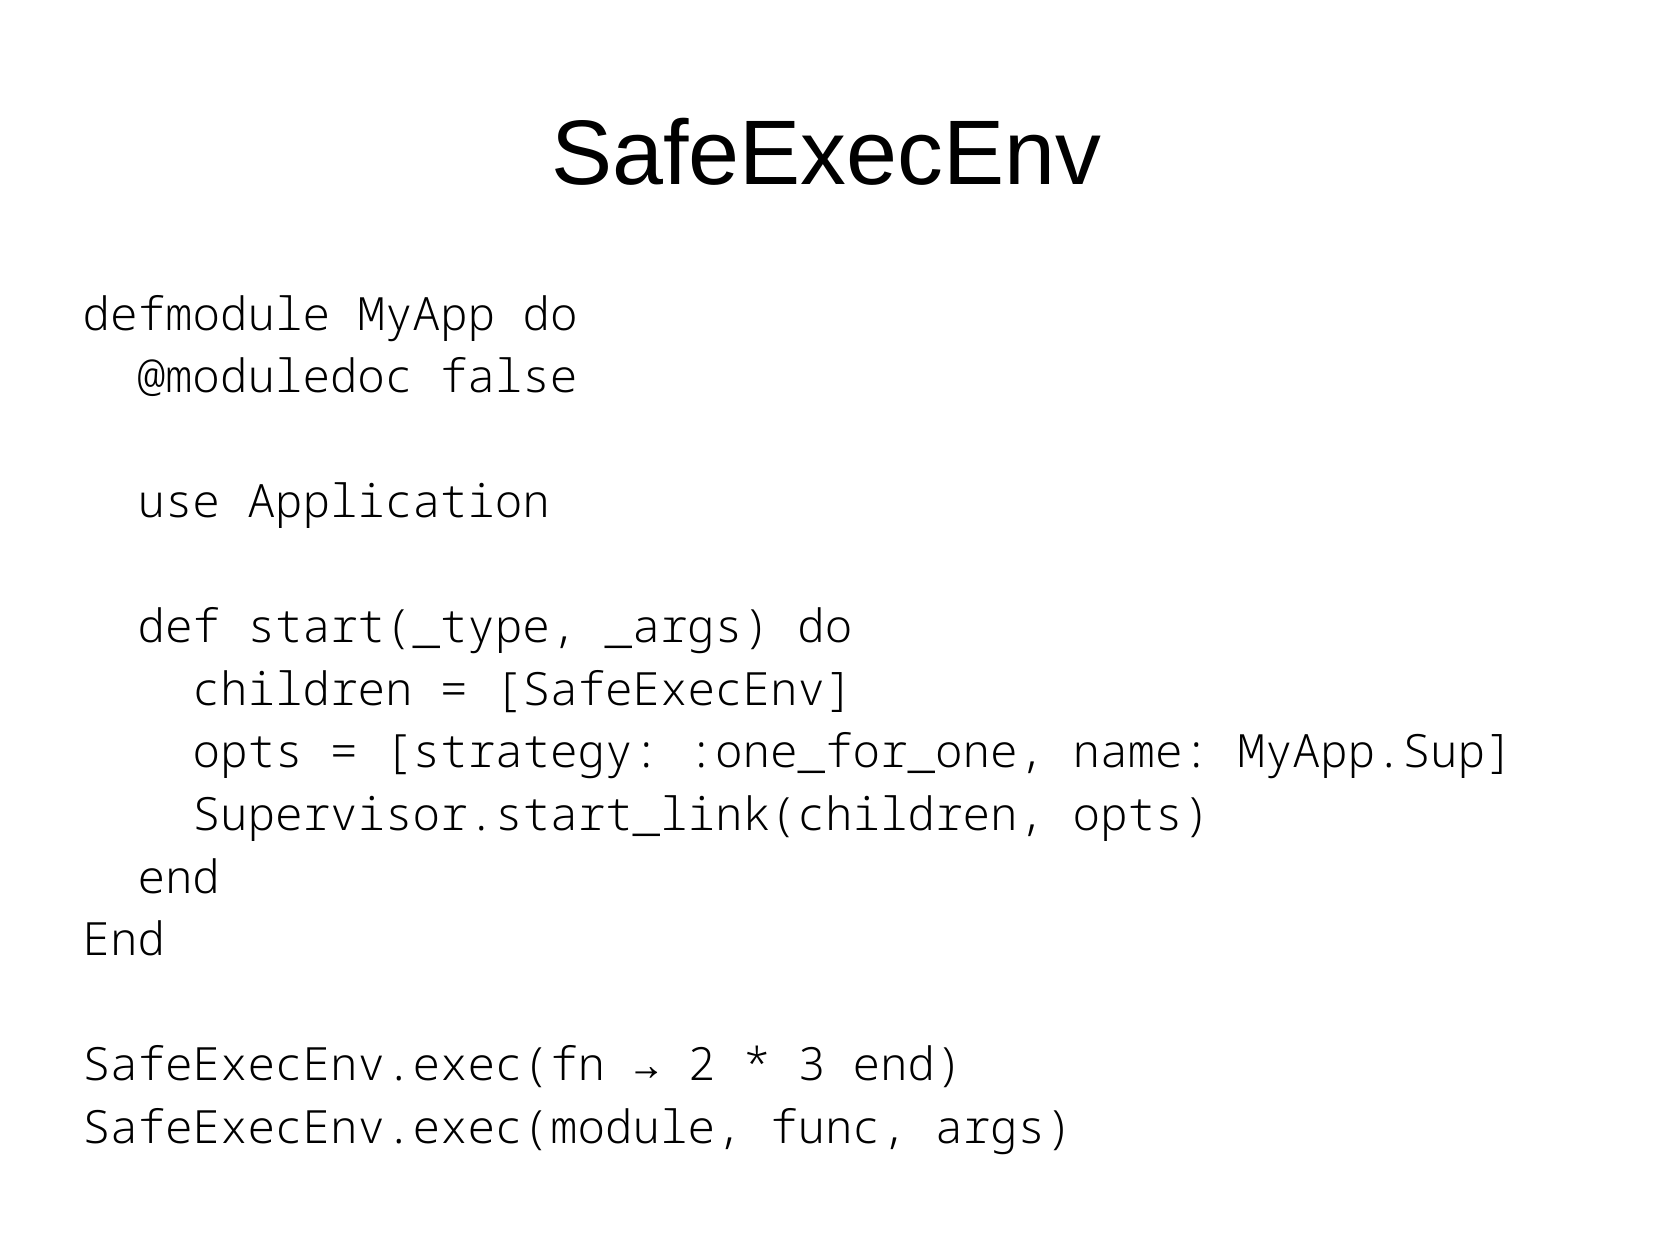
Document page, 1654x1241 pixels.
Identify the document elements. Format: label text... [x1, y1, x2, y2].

title SafeExecEnv [82, 49, 1571, 257]
subtitle defmodule MyApp do @moduledoc false use Application def start(_type, _args) do children = [SafeExecEnv] opts = [strategy: :one_for_one, name: MyApp.Sup] Supervisor.start_link(children, opts) end End SafeExecEnv.exec(fn → 2 * 3 end) SafeExecEnv.exec(module, func, args) [82, 339, 1571, 1161]
